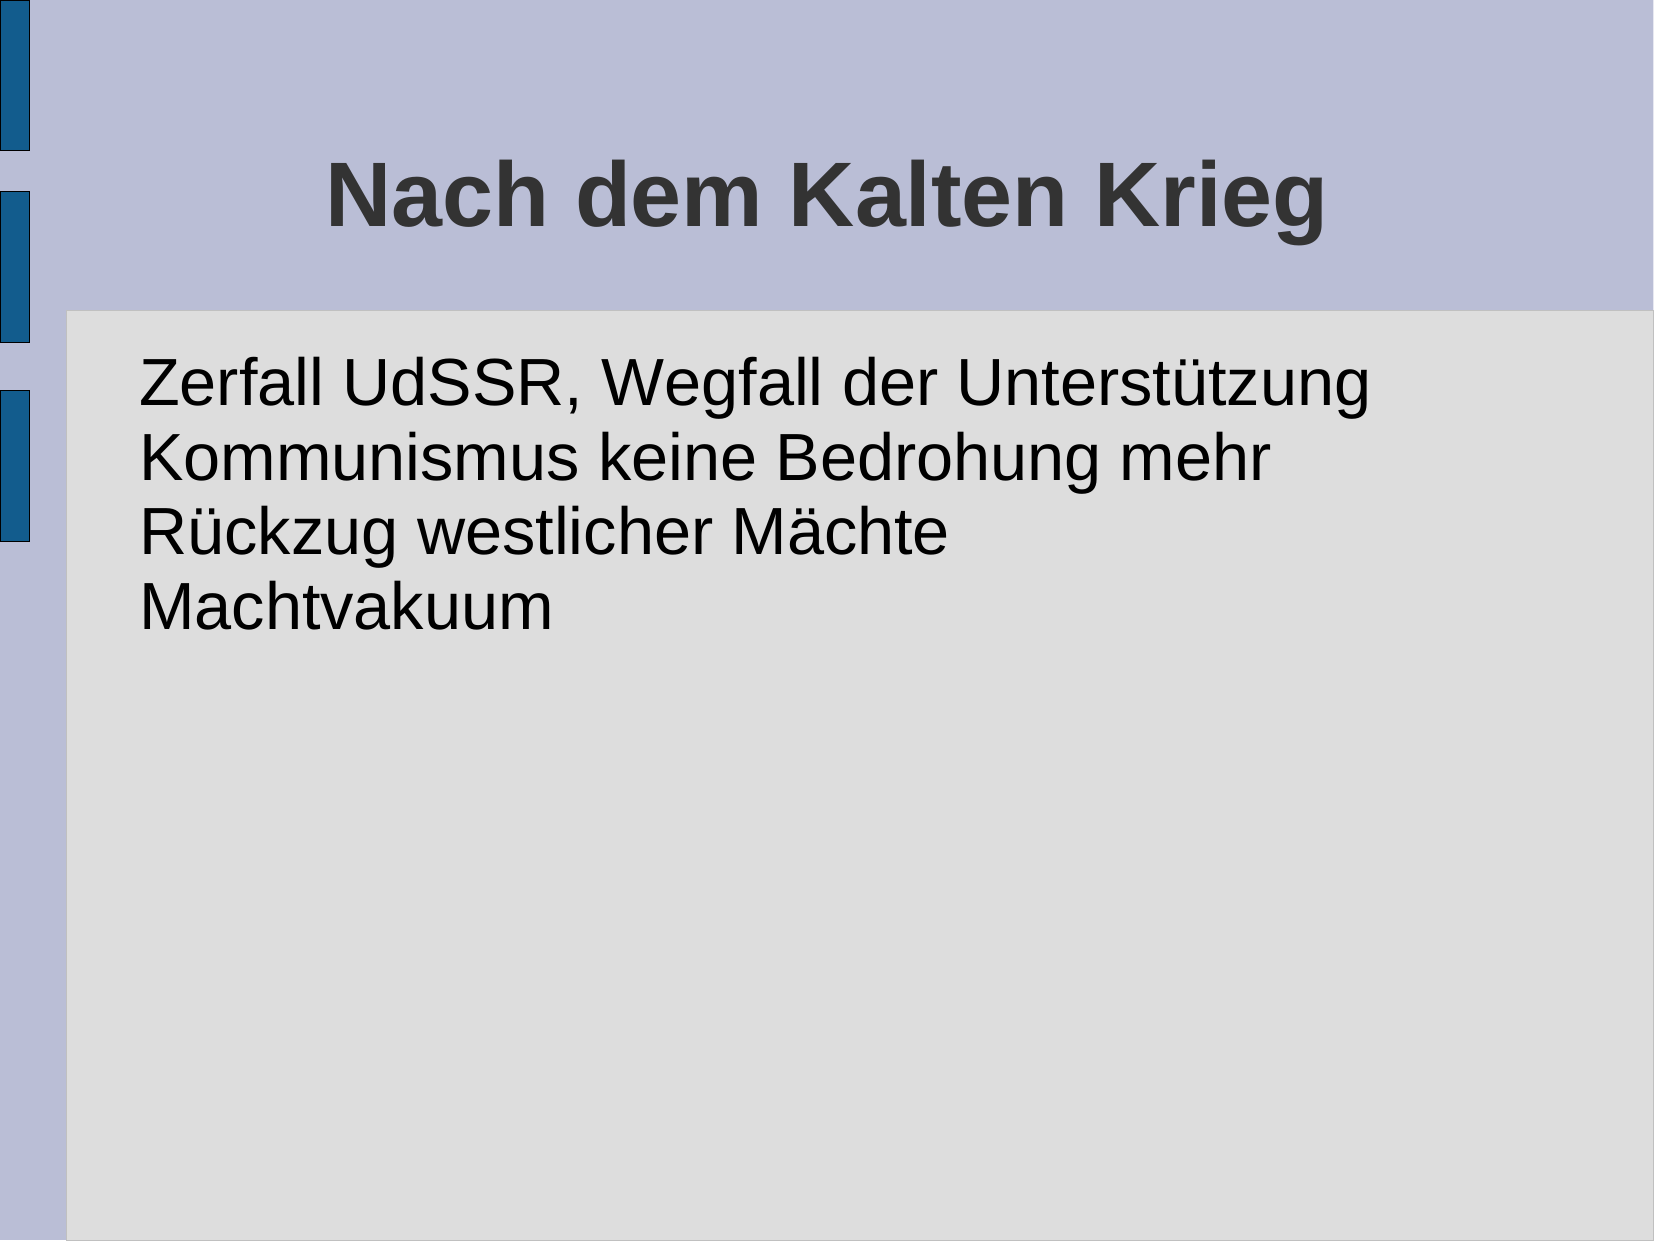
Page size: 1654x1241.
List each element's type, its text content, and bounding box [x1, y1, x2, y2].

list Zerfall UdSSR, Wegfall der Unterstützung Kommunismus keine Bedrohung mehr Rückzug westlicher Mächte Machtvakuum [121, 344, 1534, 1127]
title Nach dem Kalten Krieg [121, 91, 1534, 299]
